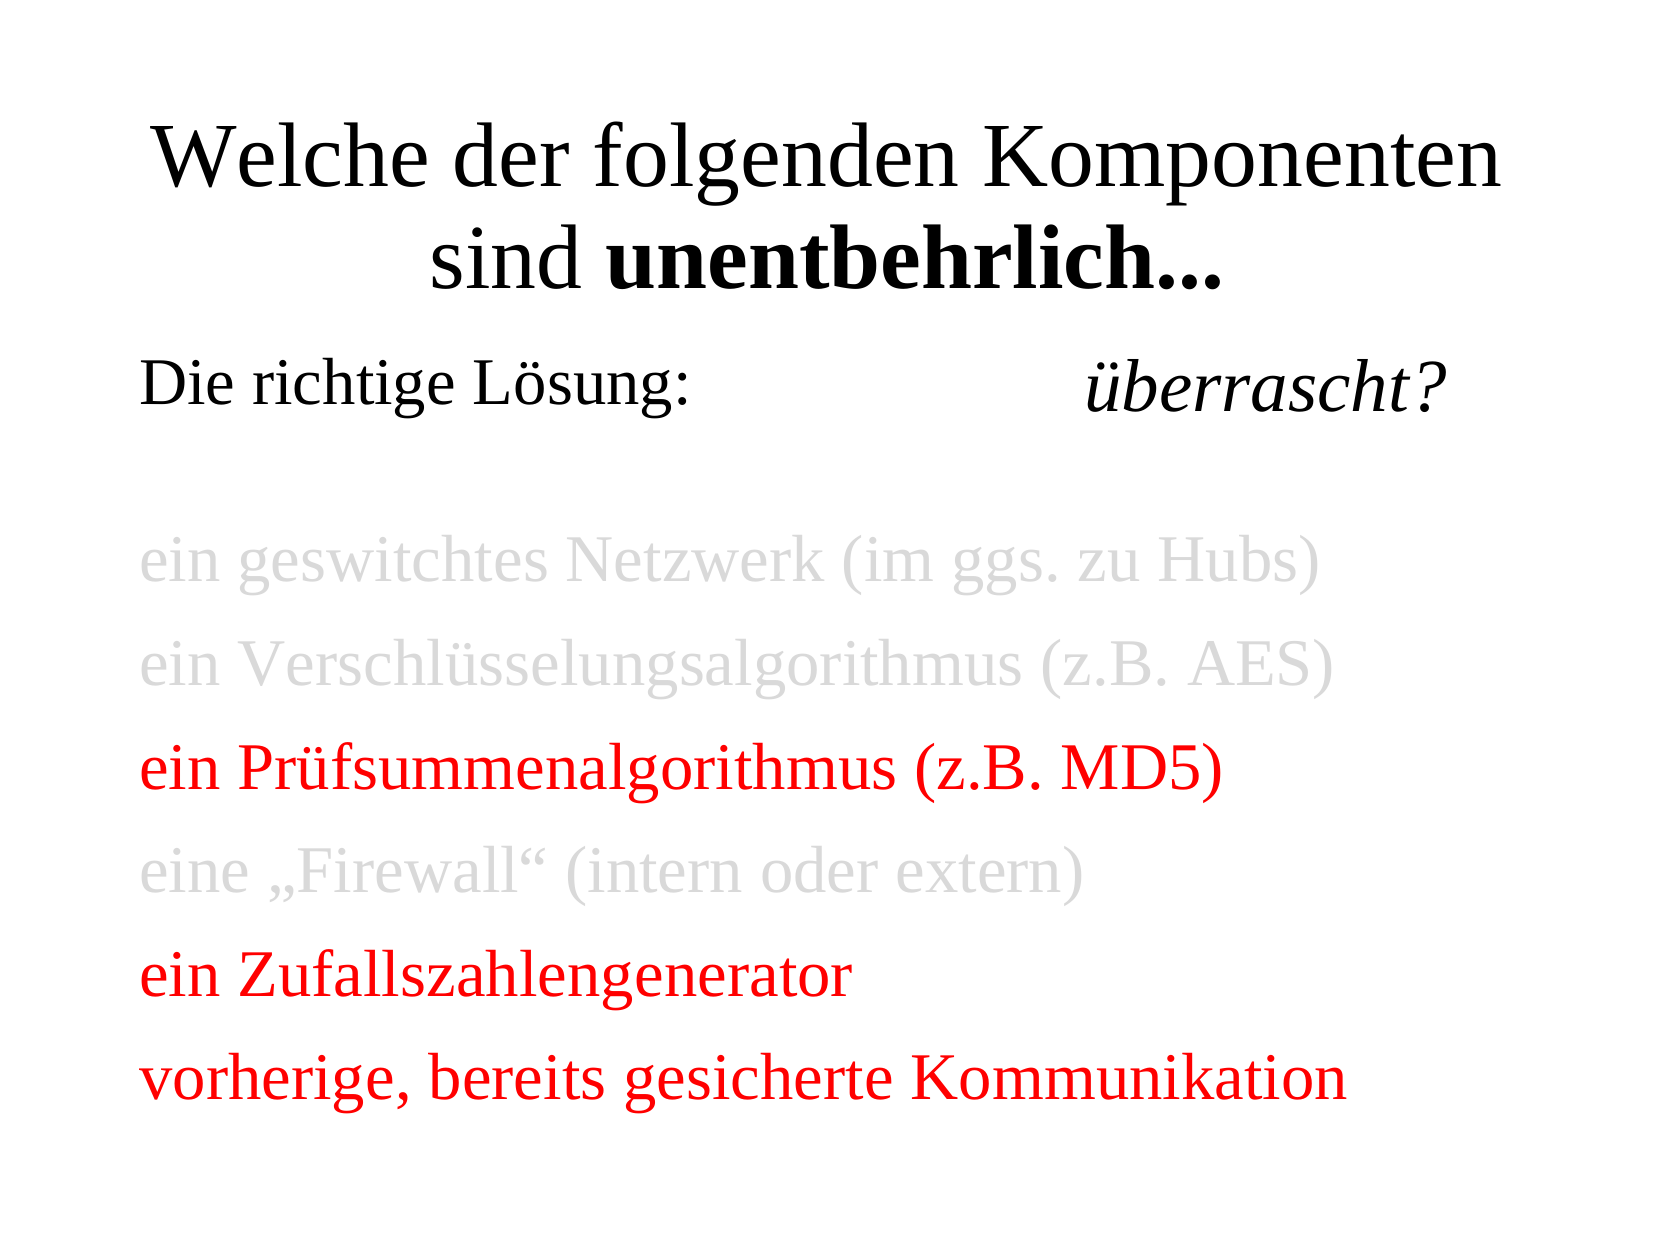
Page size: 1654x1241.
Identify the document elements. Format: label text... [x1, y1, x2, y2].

title Welche der folgenden Komponenten sind unentbehrlich... [121, 102, 1534, 311]
text_box überrascht? [1084, 345, 1447, 429]
list Die richtige Lösung: ein geswitchtes Netzwerk (im ggs. zu Hubs) ein Verschlüsselungsalgorithmus (z.B. AES) ein Prüfsummenalgorithmus (z.B. MD5) eine „Firewall“ (intern oder extern) ein Zufallszahlengenerator vorherige, bereits gesicherte Kommunikation [121, 344, 1534, 516]
text_box [73, 812, 1565, 931]
text_box [73, 516, 1565, 709]
list Die richtige Lösung: ein geswitchtes Netzwerk (im ggs. zu Hubs) ein Verschlüsselungsalgorithmus (z.B. AES) ein Prüfsummenalgorithmus (z.B. MD5) eine „Firewall“ (intern oder extern) ein Zufallszahlengenerator vorherige, bereits gesicherte Kommunikation [121, 931, 1534, 1127]
list Die richtige Lösung: ein geswitchtes Netzwerk (im ggs. zu Hubs) ein Verschlüsselungsalgorithmus (z.B. AES) ein Prüfsummenalgorithmus (z.B. MD5) eine „Firewall“ (intern oder extern) ein Zufallszahlengenerator vorherige, bereits gesicherte Kommunikation [121, 709, 1534, 812]
